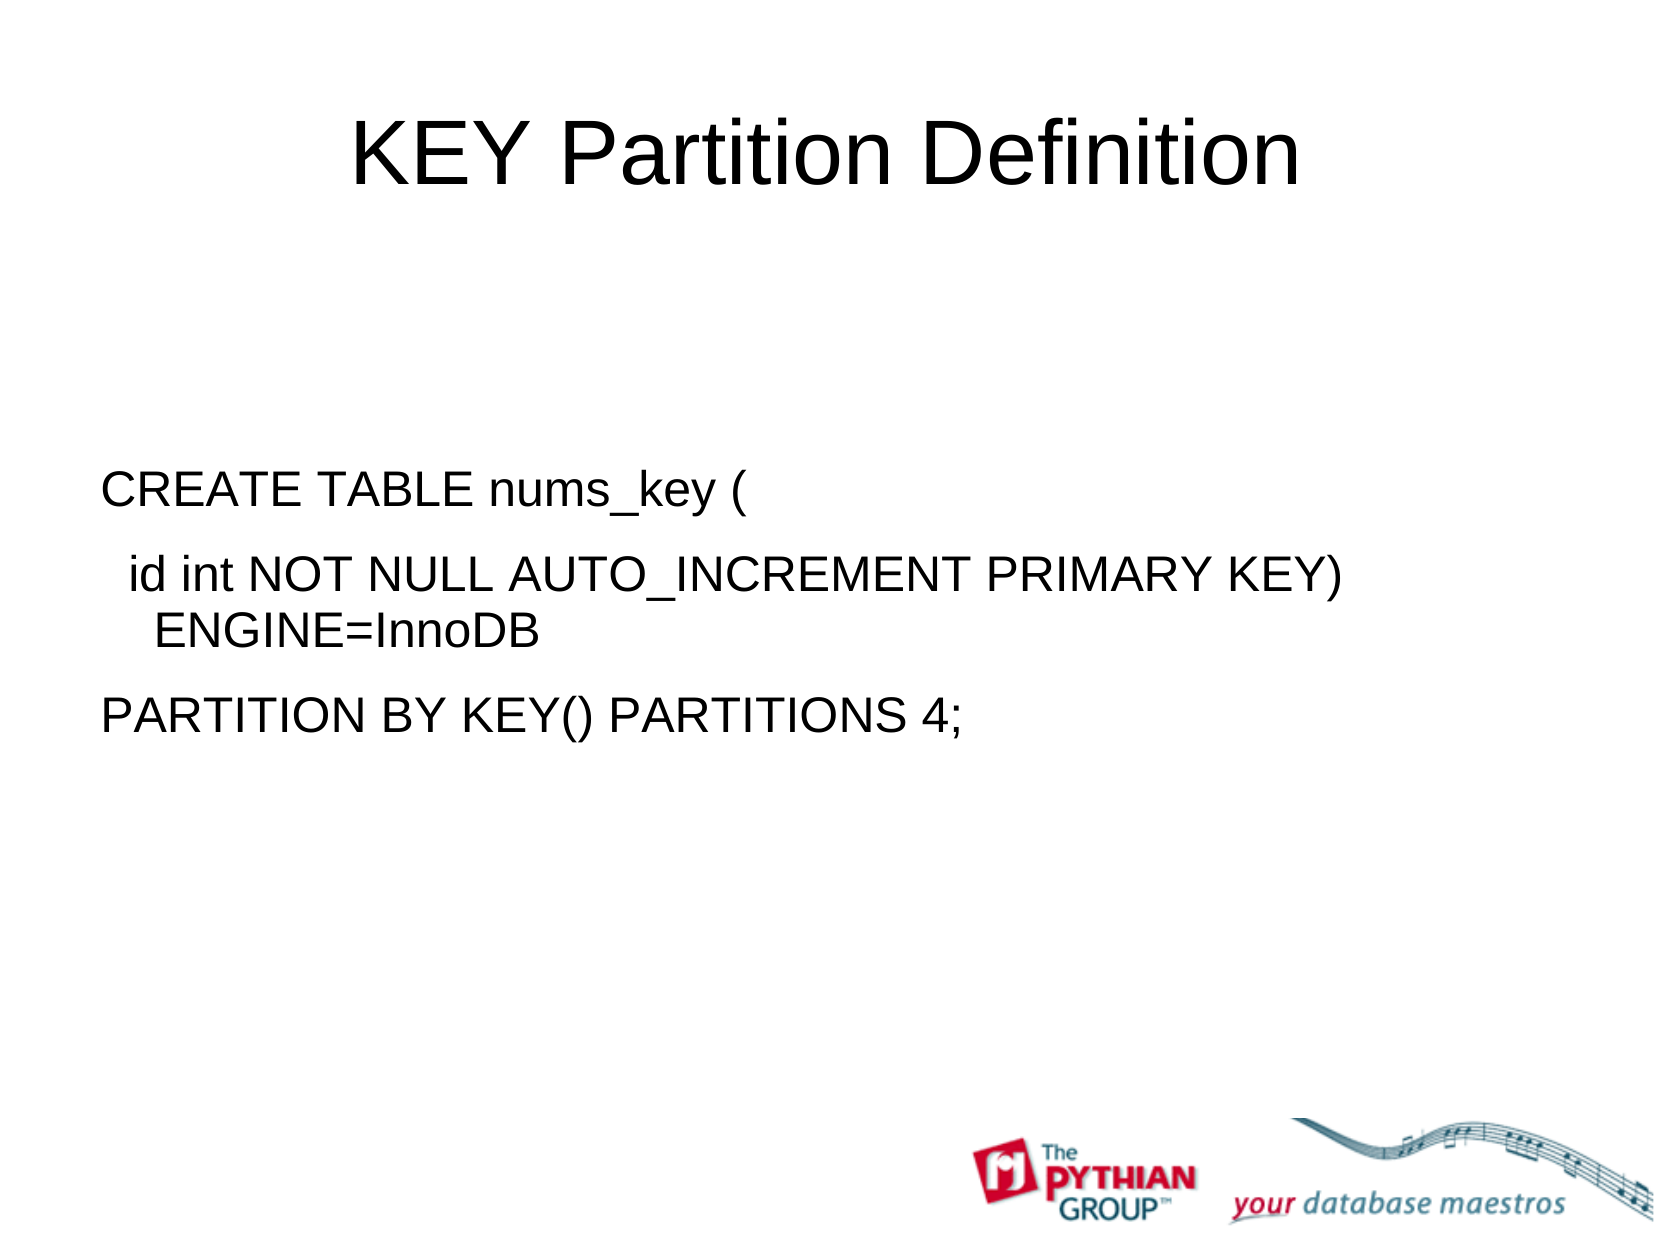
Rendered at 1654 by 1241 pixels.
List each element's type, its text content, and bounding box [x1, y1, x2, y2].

picture [955, 1118, 1654, 1241]
title KEY Partition Definition [82, 49, 1571, 257]
list CREATE TABLE nums_key ( id int NOT NULL AUTO_INCREMENT PRIMARY KEY) ENGINE=InnoDB PARTITION BY KEY() PARTITIONS 4; [82, 290, 1571, 1094]
